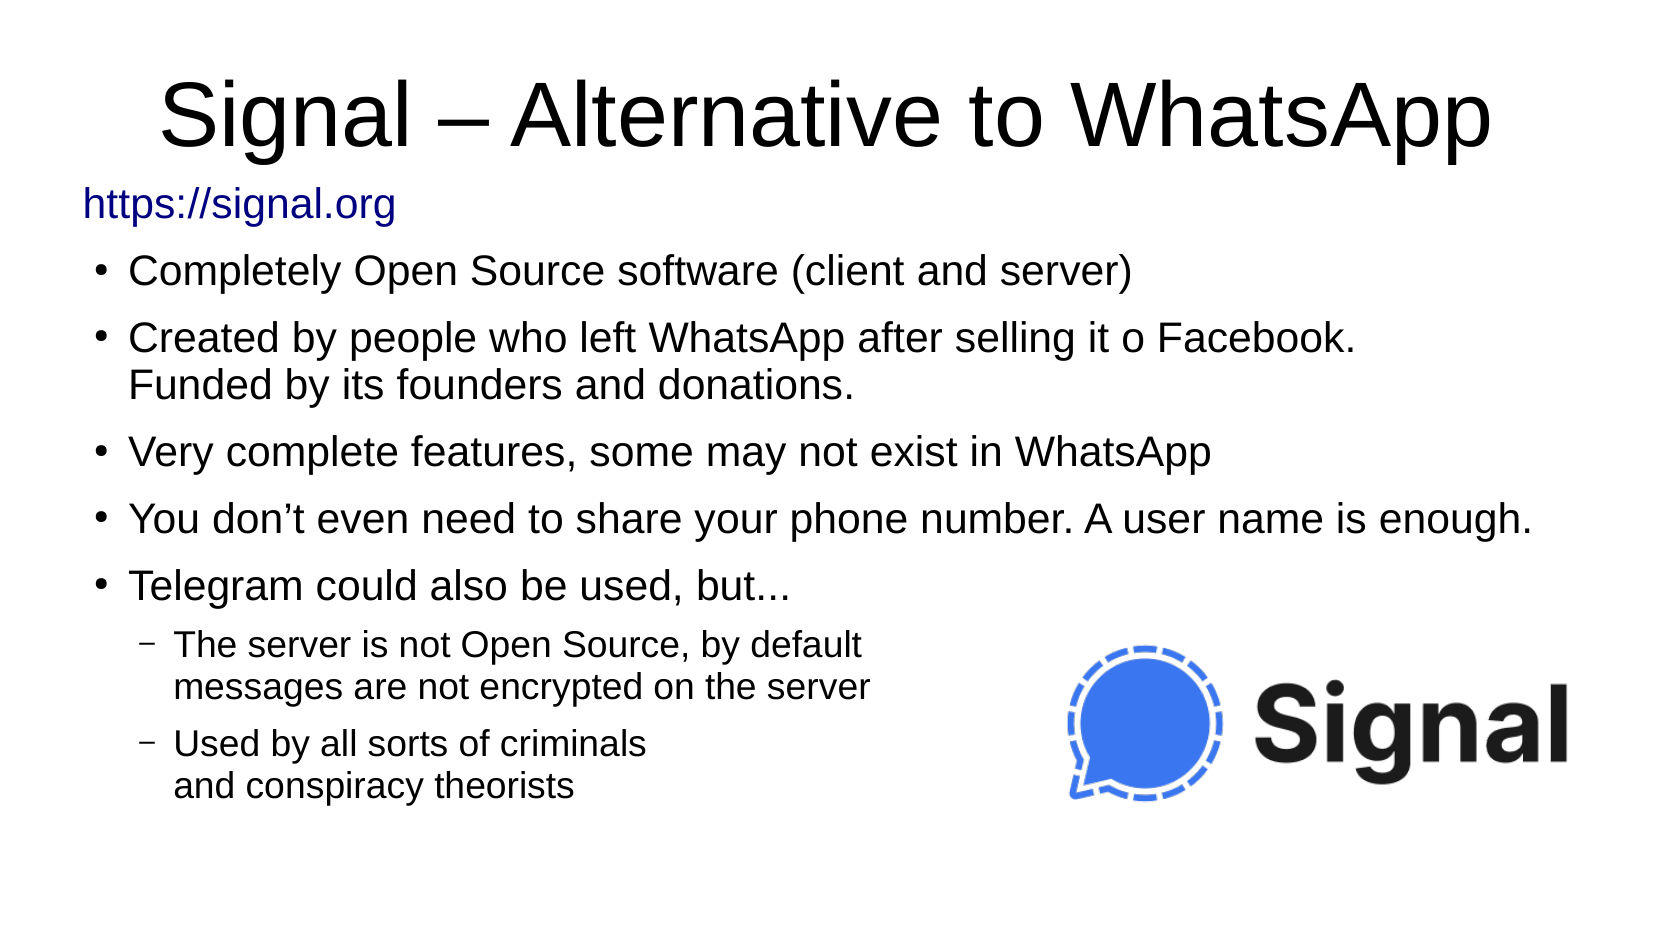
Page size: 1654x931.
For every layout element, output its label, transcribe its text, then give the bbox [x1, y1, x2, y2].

title Signal – Alternative to WhatsApp [82, 37, 1571, 193]
picture [1059, 637, 1576, 810]
list https://signal.org Completely Open Source software (client and server) Created by people who left WhatsApp after selling it o Facebook. Funded by its founders and donations. Very complete features, some may not exist in WhatsApp You don’t even need to share your phone number. A user name is enough. Telegram could also be used, but... The server is not Open Source, by default messages are not encrypted on the server Used by all sorts of criminals and conspiracy theorists [82, 180, 1538, 826]
